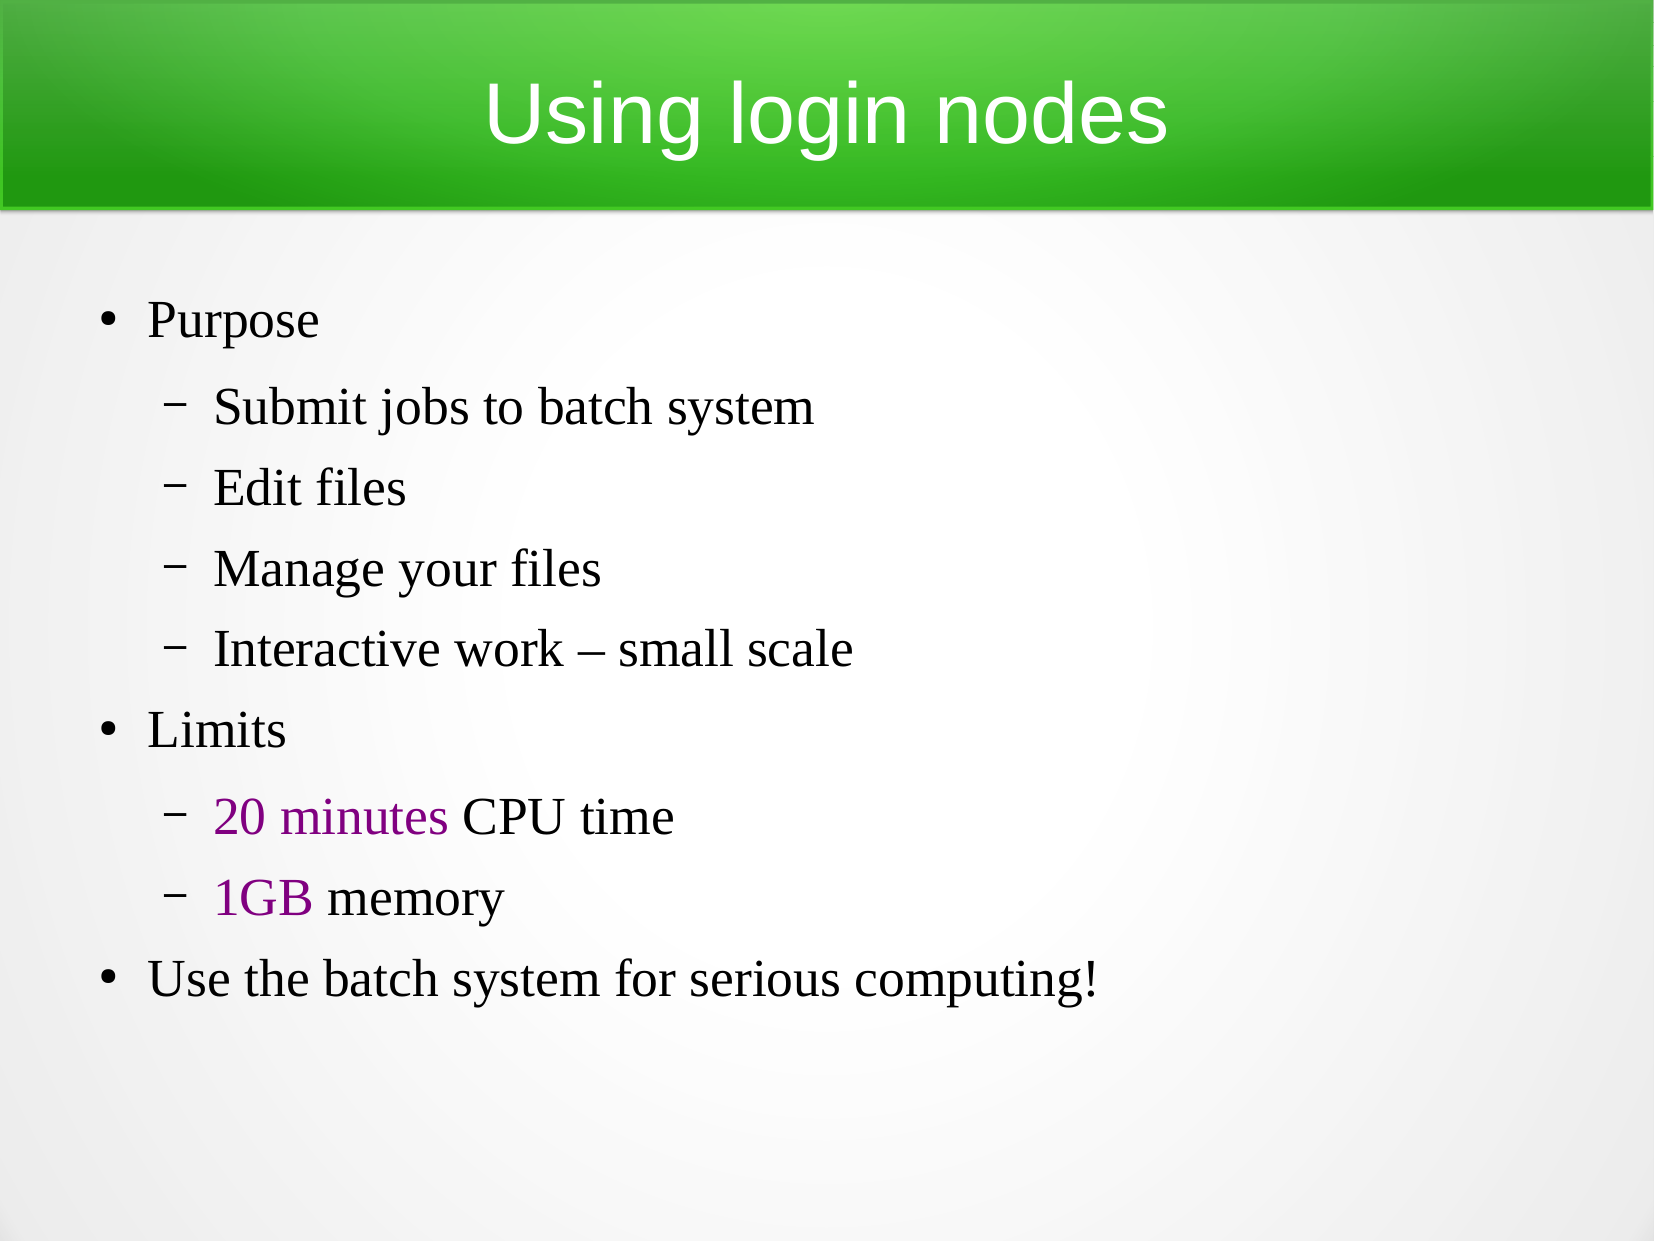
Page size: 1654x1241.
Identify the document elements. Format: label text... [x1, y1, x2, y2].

list Purpose Submit jobs to batch system Edit files Manage your files Interactive work – small scale Limits 20 minutes CPU time 1GB memory Use the batch system for serious computing! [82, 290, 1538, 1010]
title Using login nodes [82, 49, 1571, 179]
